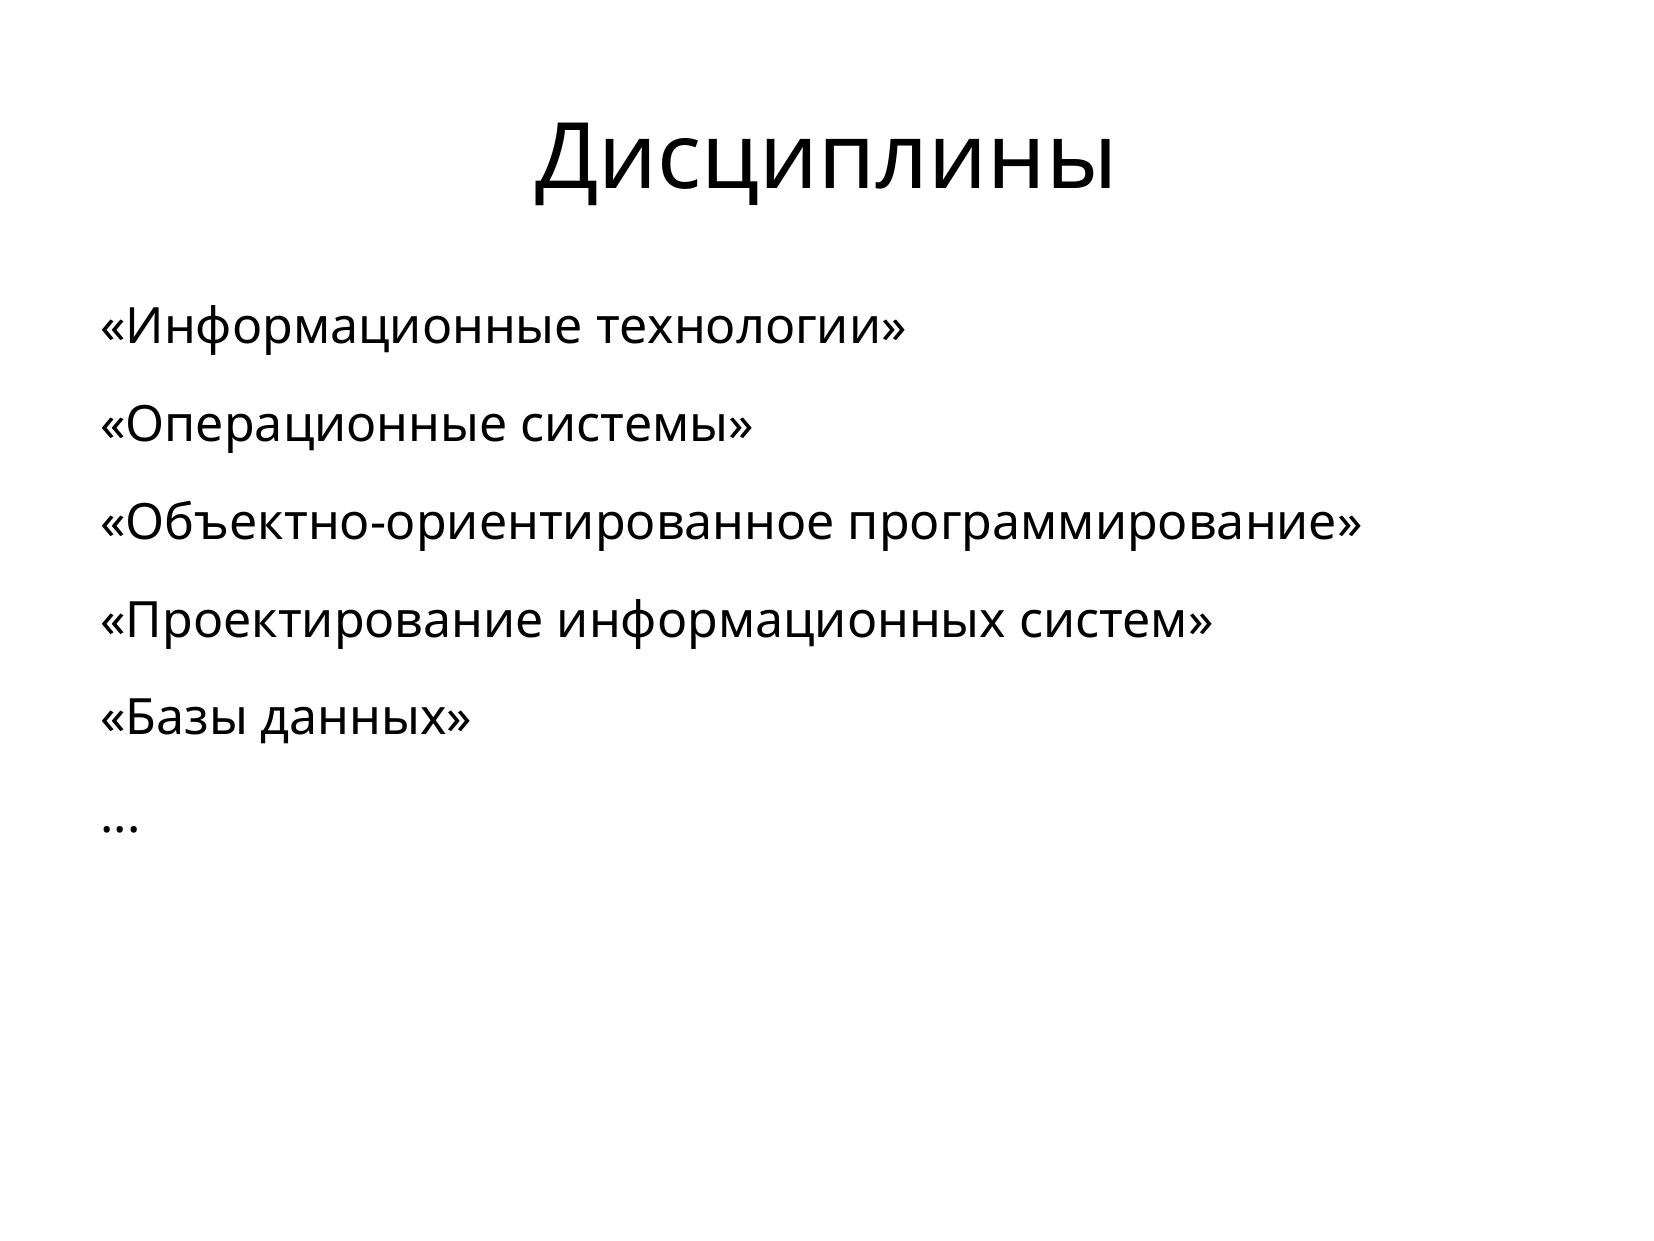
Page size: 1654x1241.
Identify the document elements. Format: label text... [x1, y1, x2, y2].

list «Информационные технологии» «Операционные системы» «Объектно-ориентированное программирование» «Проектирование информационных систем» «Базы данных» ... [82, 290, 1571, 1094]
title Дисциплины [82, 49, 1571, 257]
